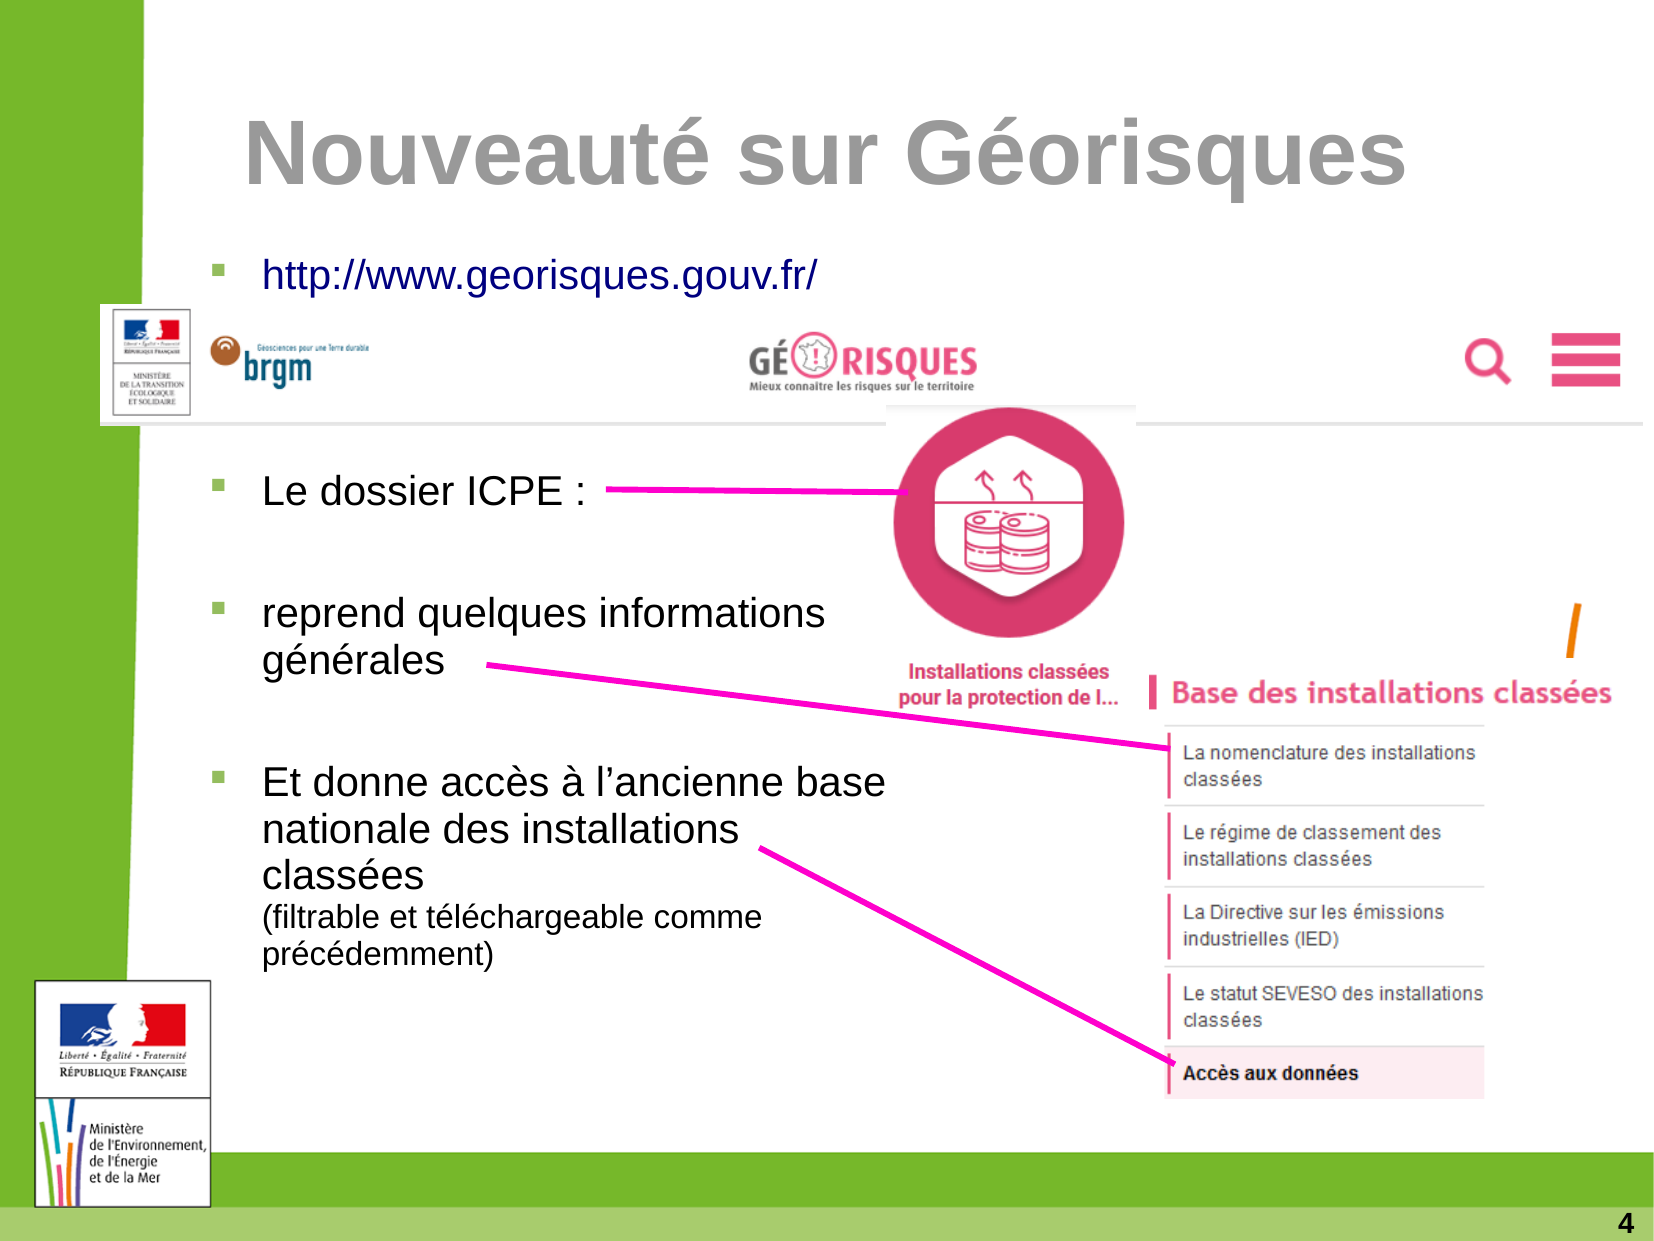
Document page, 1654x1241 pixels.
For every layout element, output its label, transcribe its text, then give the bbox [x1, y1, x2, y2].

picture [0, 0, 1654, 1241]
list http://www.georisques.gouv.fr/ Le dossier ICPE : reprend quelques informations générales Et donne accès à l’ancienne base nationale des installations classées (filtrable et téléchargeable comme précédemment) [190, 426, 910, 1010]
list http://www.georisques.gouv.fr/ Le dossier ICPE : reprend quelques informations générales Et donne accès à l’ancienne base nationale des installations classées (filtrable et téléchargeable comme précédemment) [190, 252, 910, 304]
title Nouveauté sur Géorisques [82, 49, 1571, 257]
